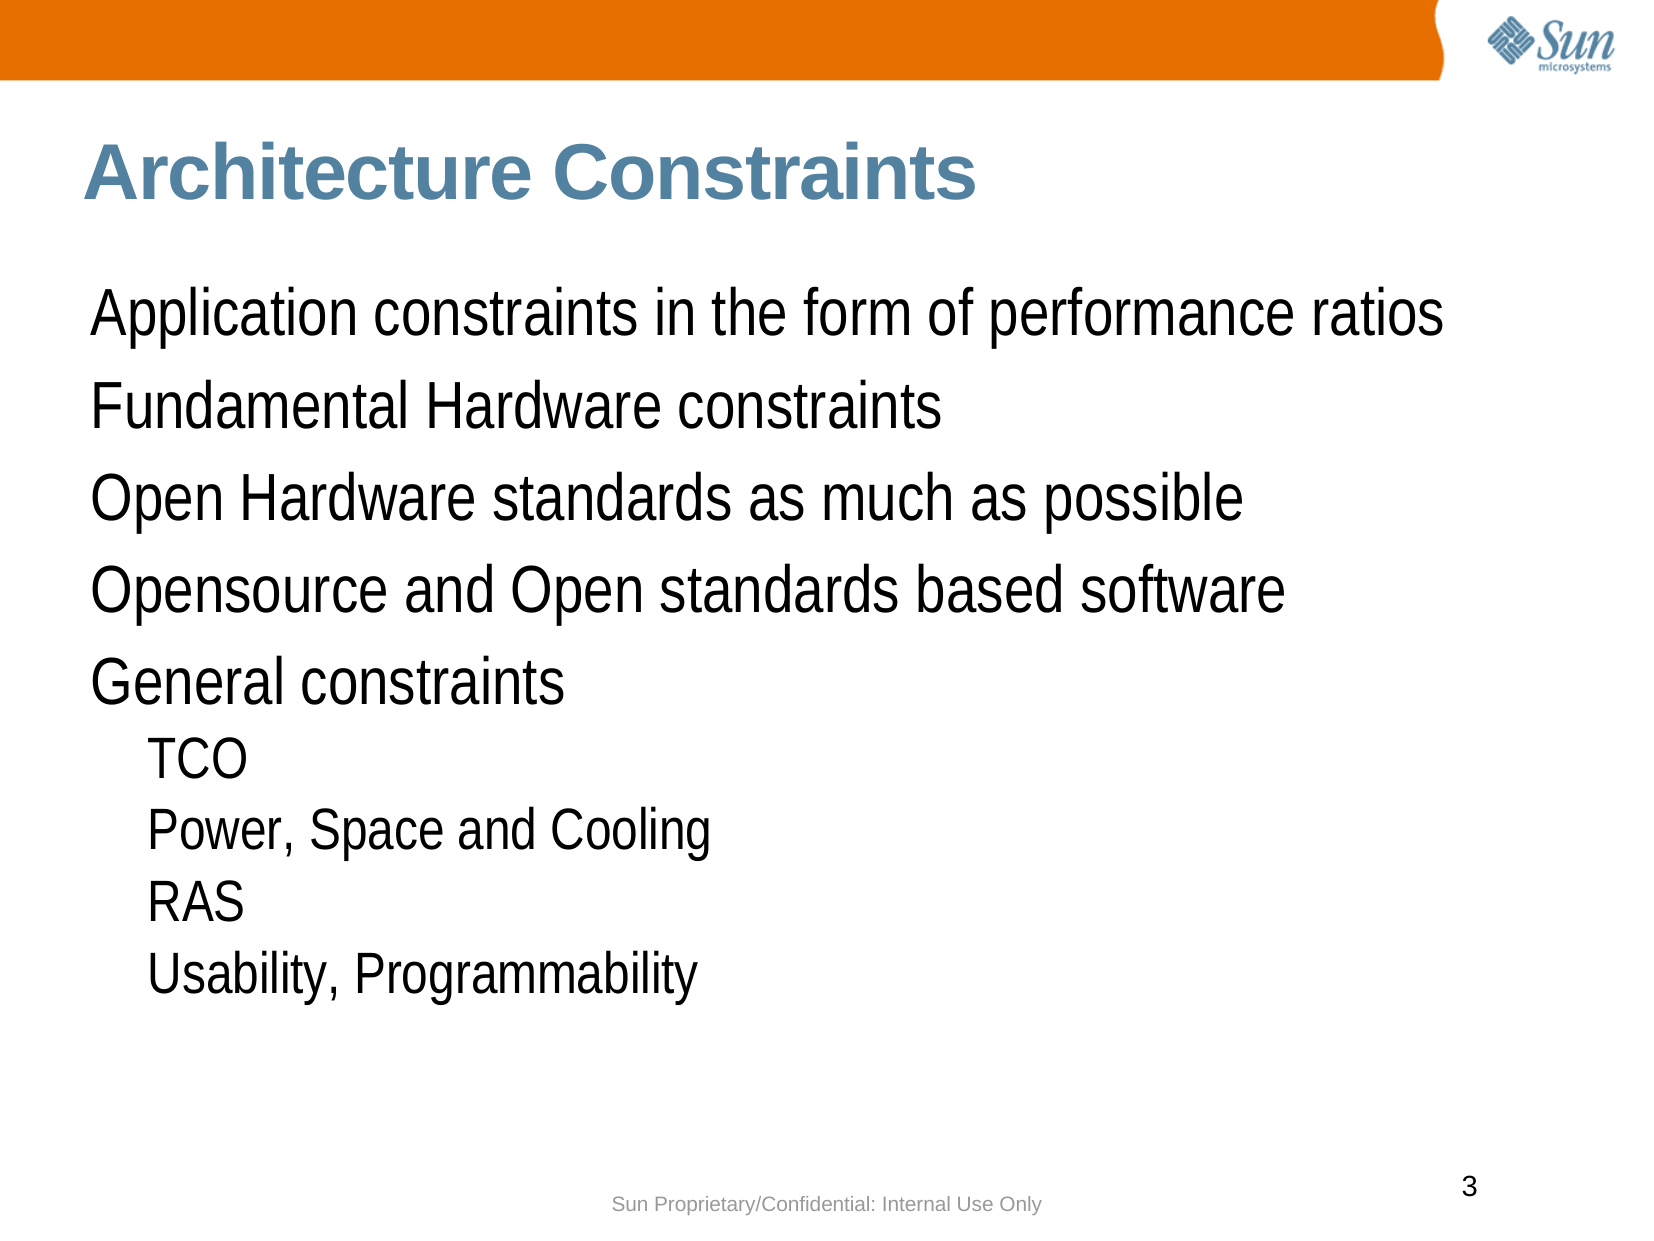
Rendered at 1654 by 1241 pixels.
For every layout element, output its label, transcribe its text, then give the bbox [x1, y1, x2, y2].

title Architecture Constraints [82, 135, 1585, 251]
picture [0, 0, 1654, 83]
list Application constraints in the form of performance ratios Fundamental Hardware constraints Open Hardware standards as much as possible Opensource and Open standards based software General constraints TCO Power, Space and Cooling RAS Usability, Programmability [71, 283, 1545, 1009]
